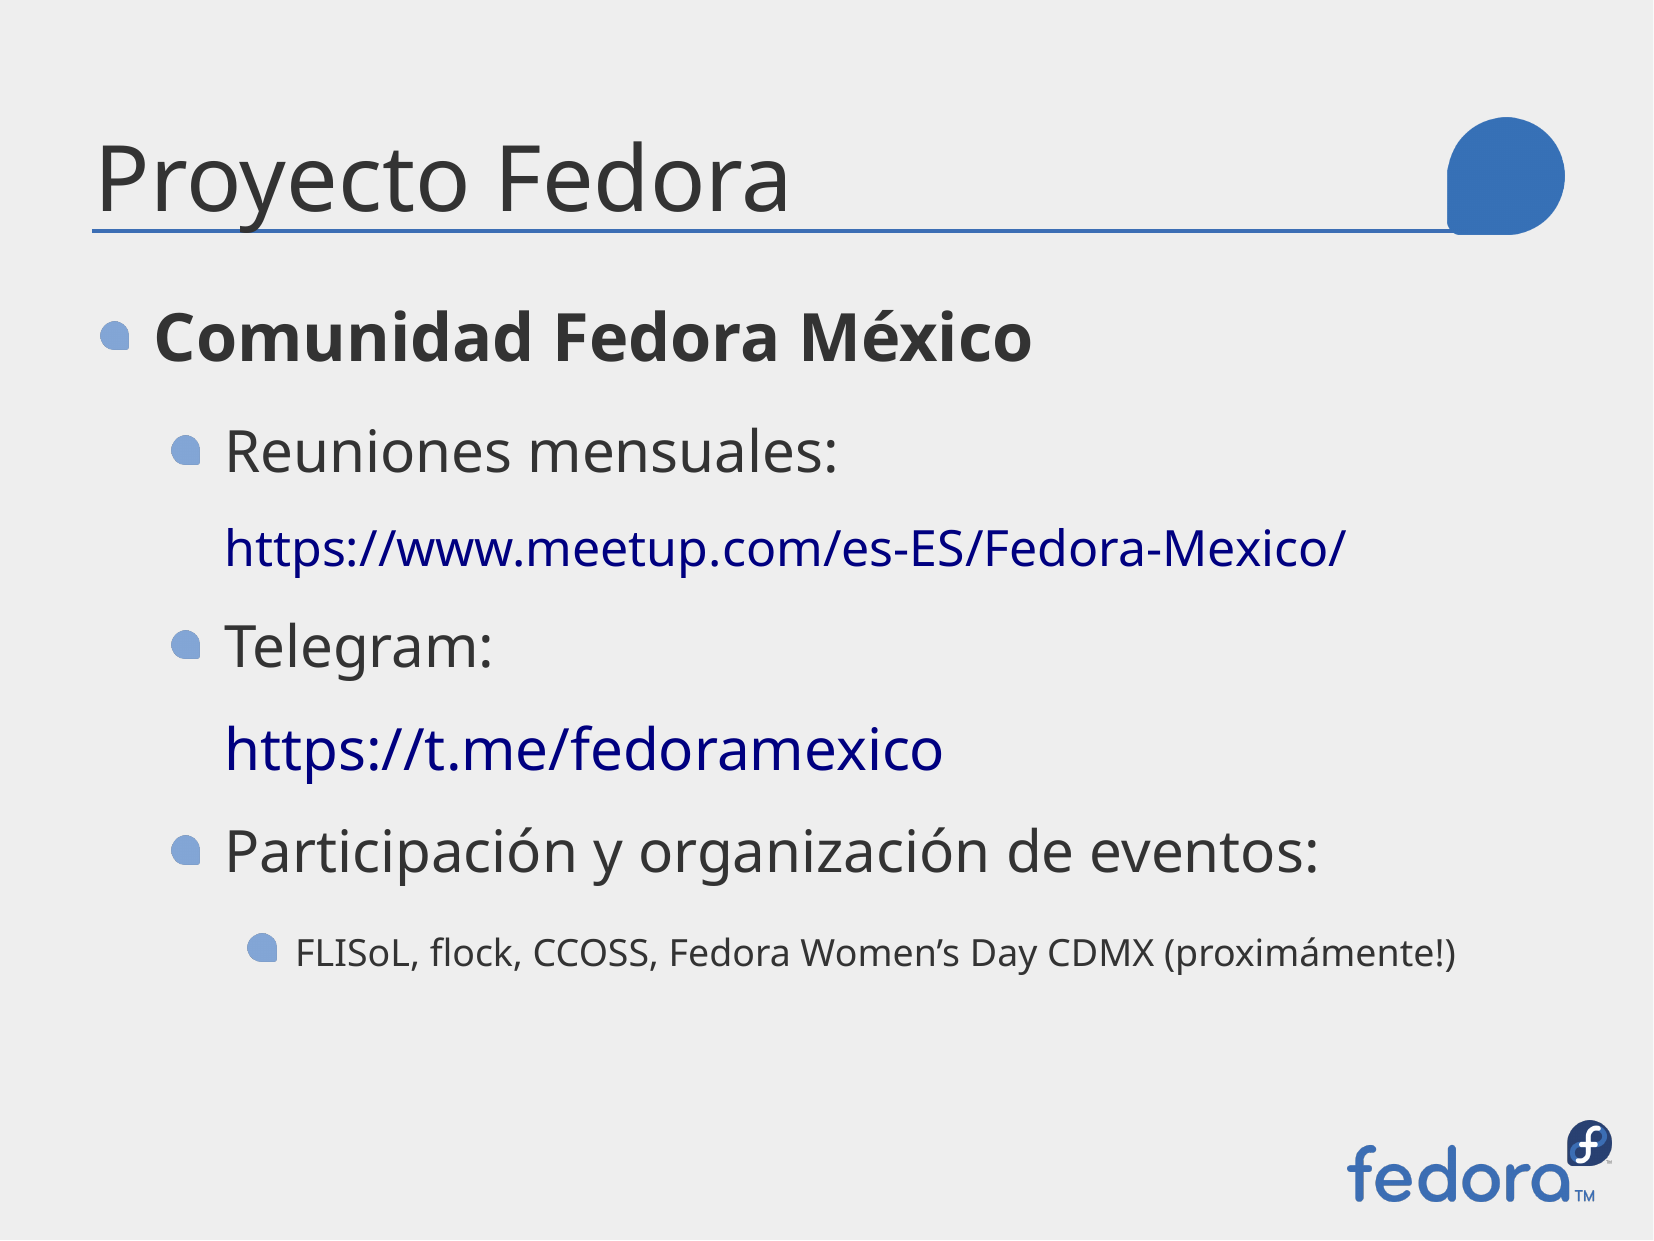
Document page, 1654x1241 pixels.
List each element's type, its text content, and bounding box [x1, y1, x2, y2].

picture [1447, 117, 1565, 235]
picture [1347, 1120, 1612, 1202]
list Comunidad Fedora México Reuniones mensuales: https://www.meetup.com/es-ES/Fedora-Mexico/ Telegram: https://t.me/fedoramexico Participación y organización de eventos: FLISoL, flock, CCOSS, Fedora Women’s Day CDMX (proximámente!) [82, 290, 1571, 1094]
title Proyecto Fedora [94, 100, 1426, 251]
